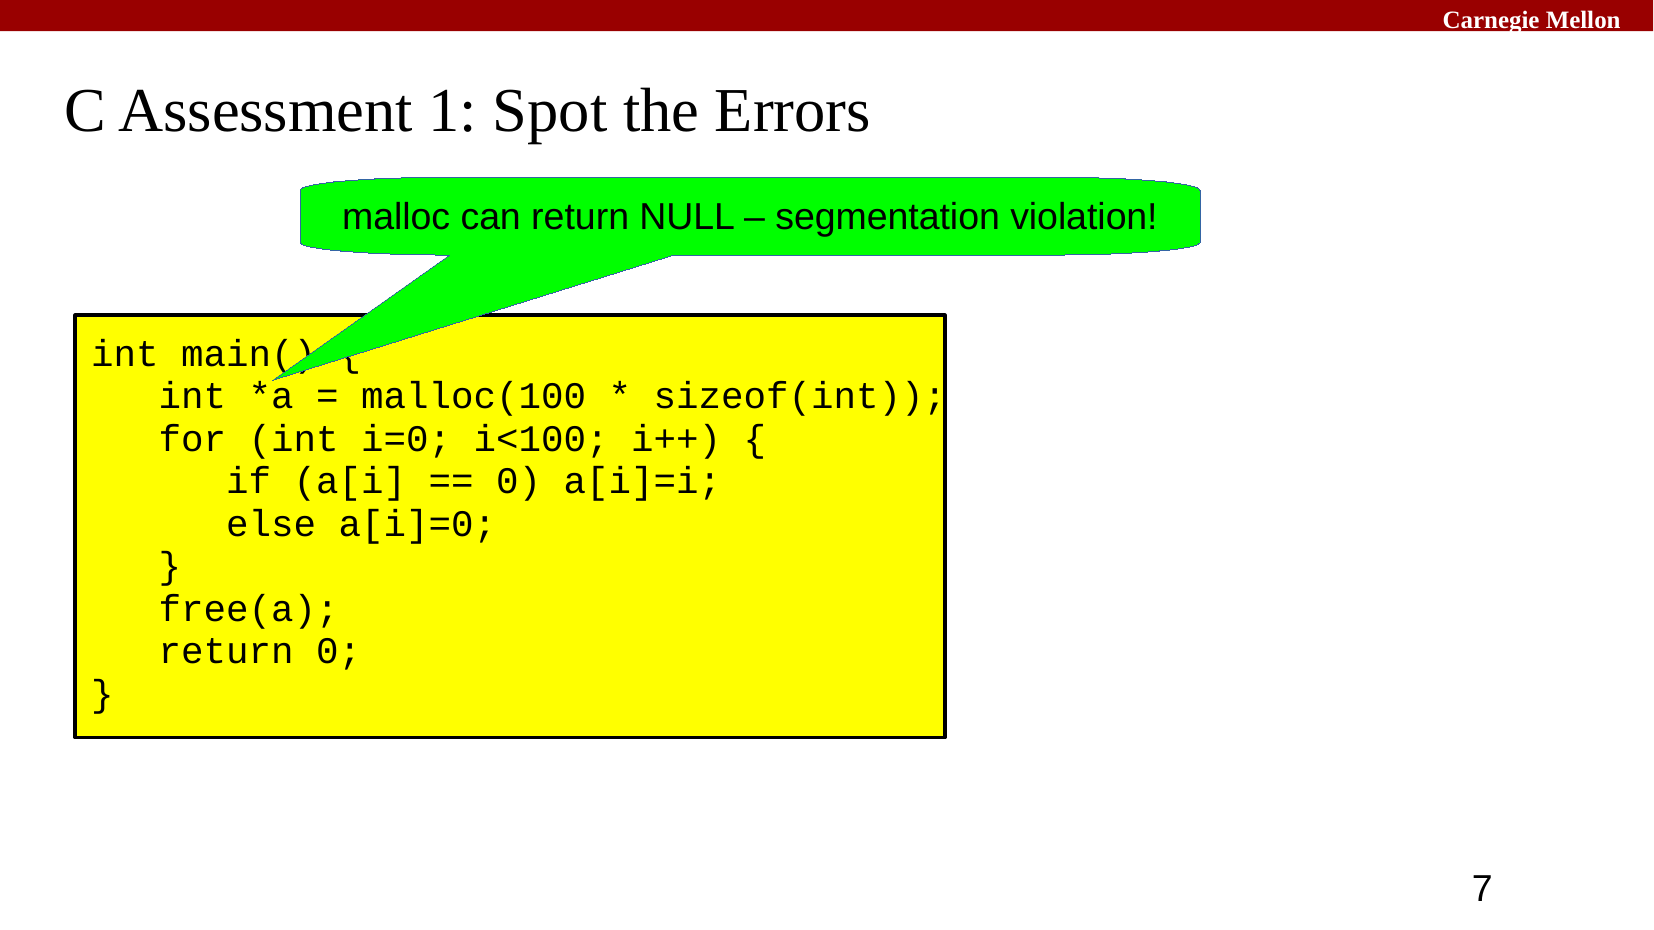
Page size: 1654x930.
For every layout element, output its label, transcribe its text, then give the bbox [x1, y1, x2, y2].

title C Assessment 1: Spot the Errors [64, 58, 1576, 163]
text_box malloc can return NULL – segmentation violation! [272, 177, 1201, 381]
text_box int main() { int *a = malloc(100 * sizeof(int)); for (int i=0; i<100; i++) { if (a[i] == 0) a[i]=i; else a[i]=0; } free(a); return 0; } [75, 315, 946, 738]
